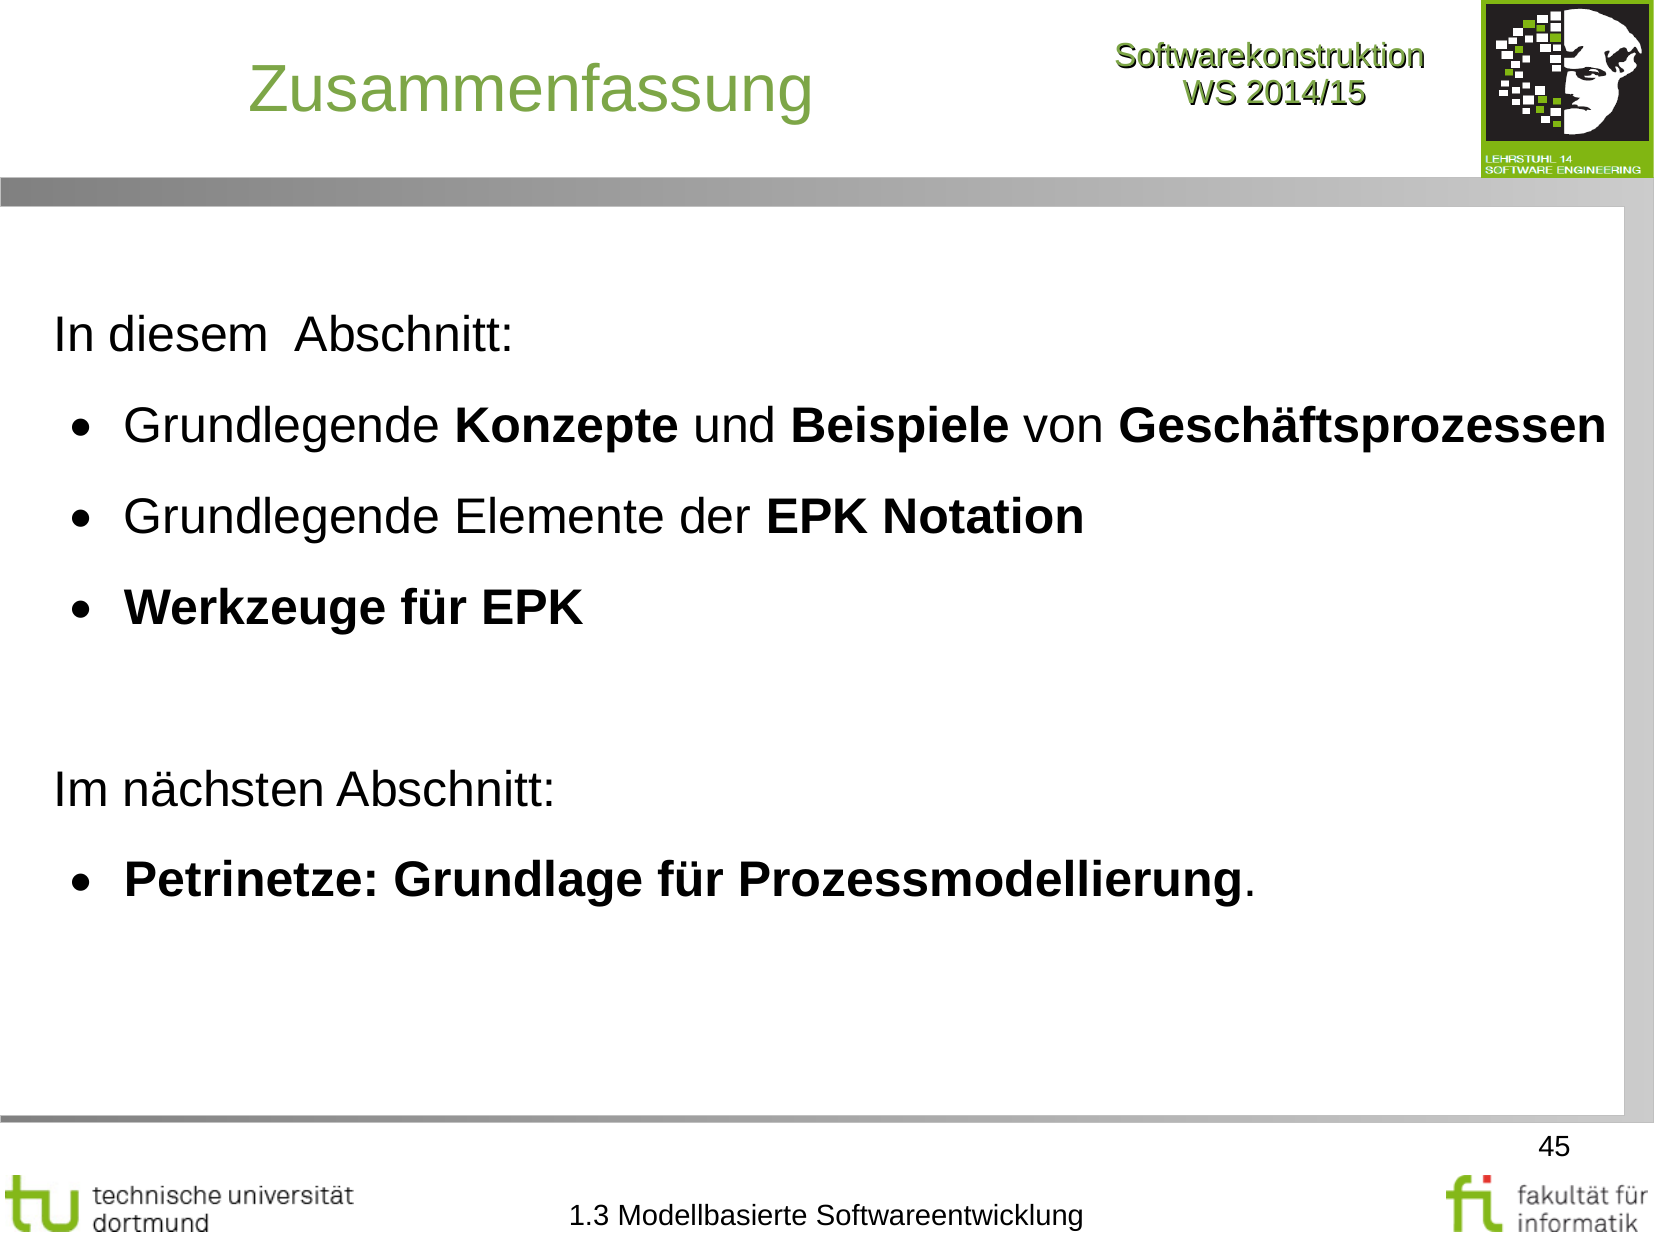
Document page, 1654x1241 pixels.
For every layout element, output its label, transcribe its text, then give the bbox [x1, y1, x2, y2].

picture [1481, 0, 1654, 178]
picture [5, 1175, 354, 1232]
list In diesem Abschnitt: Grundlegende Konzepte und Beispiele von Geschäftsprozessen Grundlegende Elemente der EPK Notation Werkzeuge für EPK Im nächsten Abschnitt: Petrinetze: Grundlage für Prozessmodellierung. [53, 301, 1625, 1046]
picture [1446, 1175, 1648, 1232]
title Zusammenfassung [0, 7, 1064, 170]
